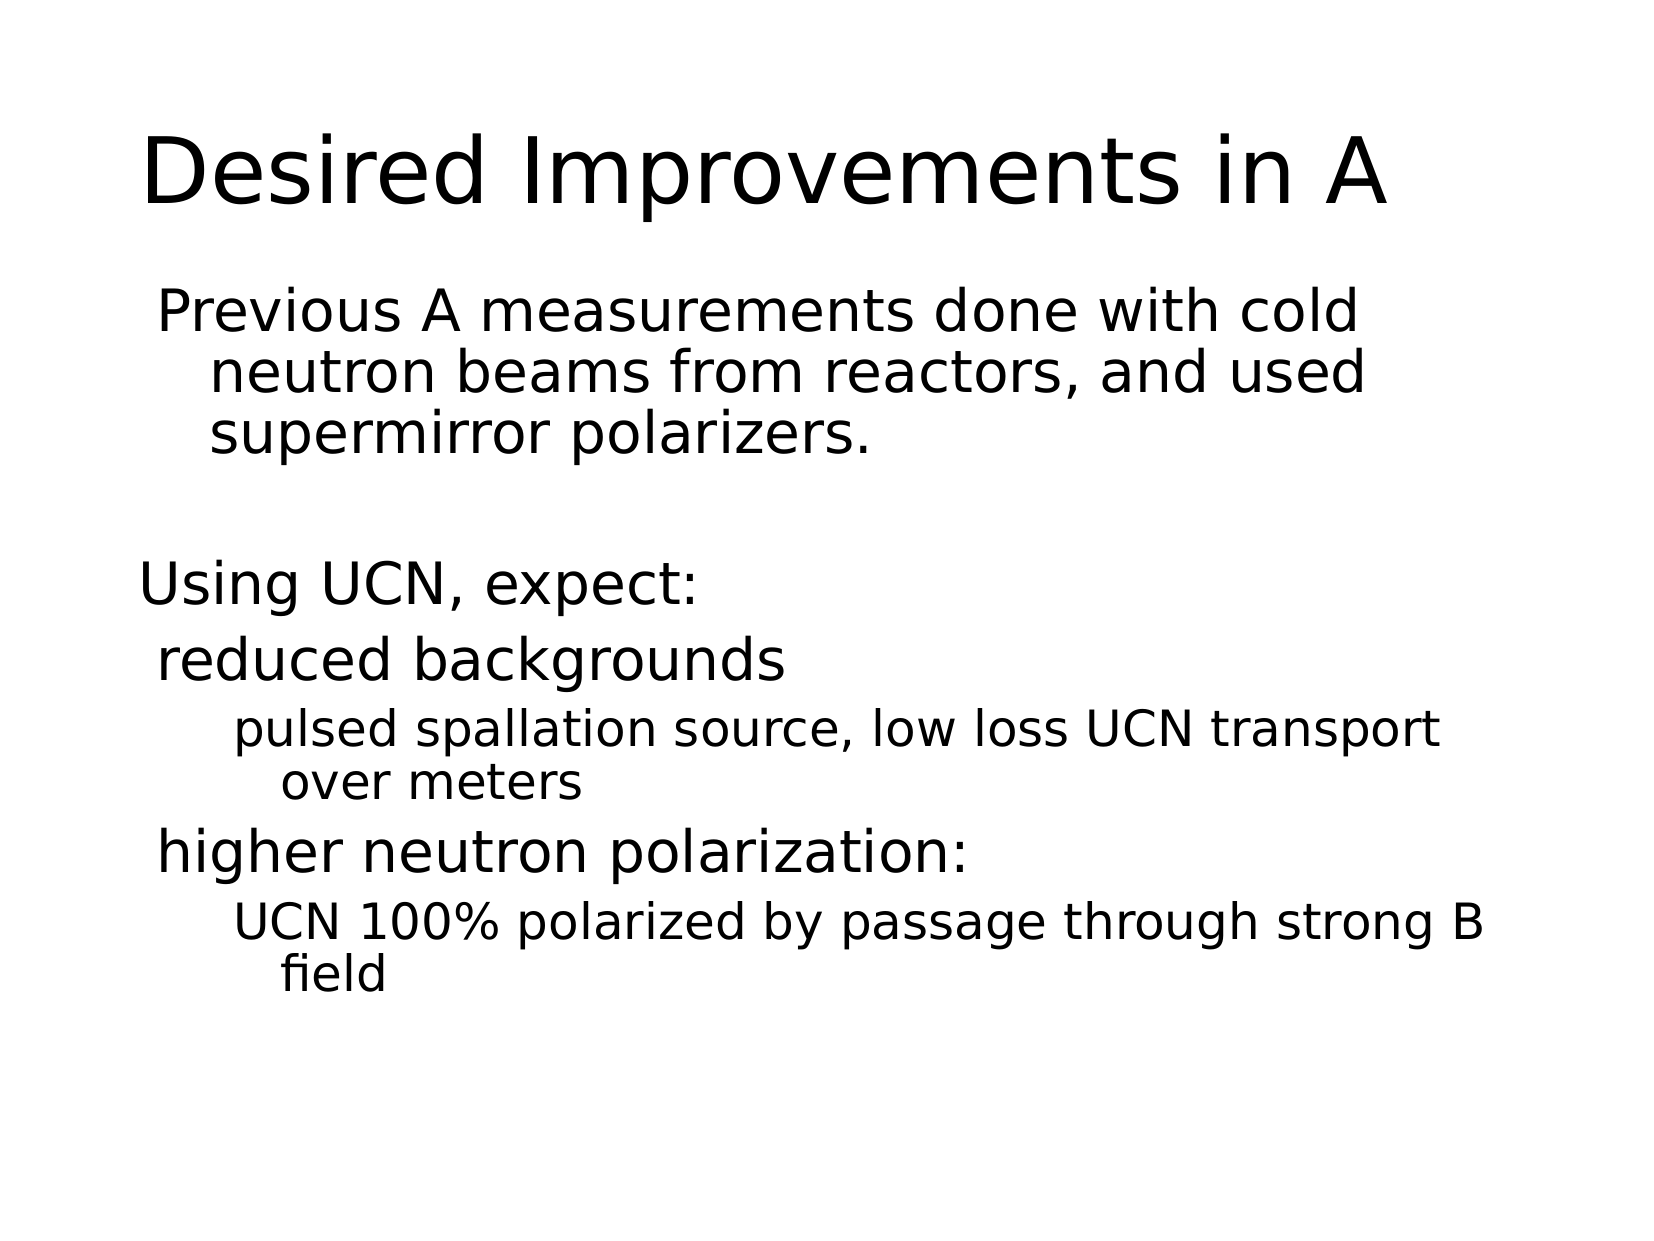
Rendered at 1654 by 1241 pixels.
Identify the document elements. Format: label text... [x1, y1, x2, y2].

title Desired Improvements in A [96, 42, 1433, 302]
list Previous A measurements done with cold neutron beams from reactors, and used supermirror polarizers. Using UCN, expect: reduced backgrounds pulsed spallation source, low loss UCN transport over meters higher neutron polarization: UCN 100% polarized by passage through strong B field [124, 275, 1530, 1108]
